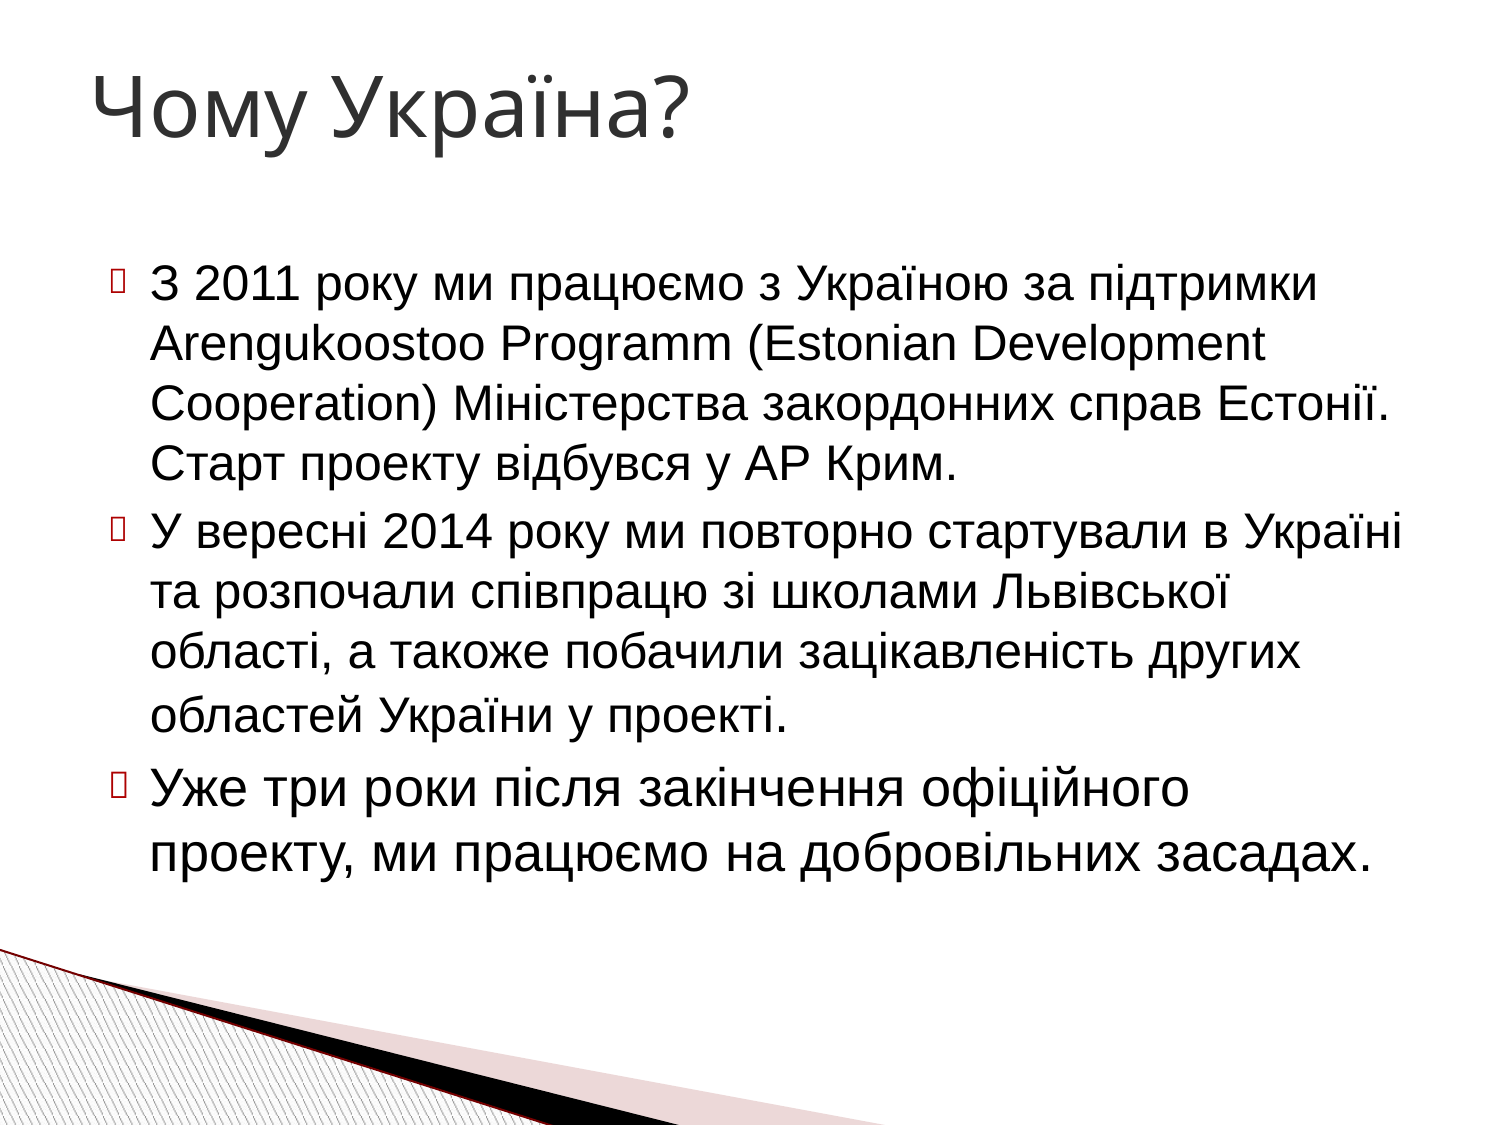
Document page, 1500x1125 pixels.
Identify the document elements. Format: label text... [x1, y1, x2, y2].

title Чому Україна? [75, 45, 1425, 233]
picture [0, 952, 543, 1125]
list З 2011 року ми працюємо з Україною за підтримки Arengukoostoo Programm (Estonian Development Cooperation) Міністерства закордонних справ Естонії. Старт проекту відбувся у АР Крим. У вересні 2014 року ми повторно стартували в Україні та розпочали співпрацю зі школами Львівської області, а такоже побачили зацікавленість других областей України у проекті. Уже три роки після закінчення офіційного проекту, ми працюємо на добровільних засадах. [75, 243, 1425, 986]
